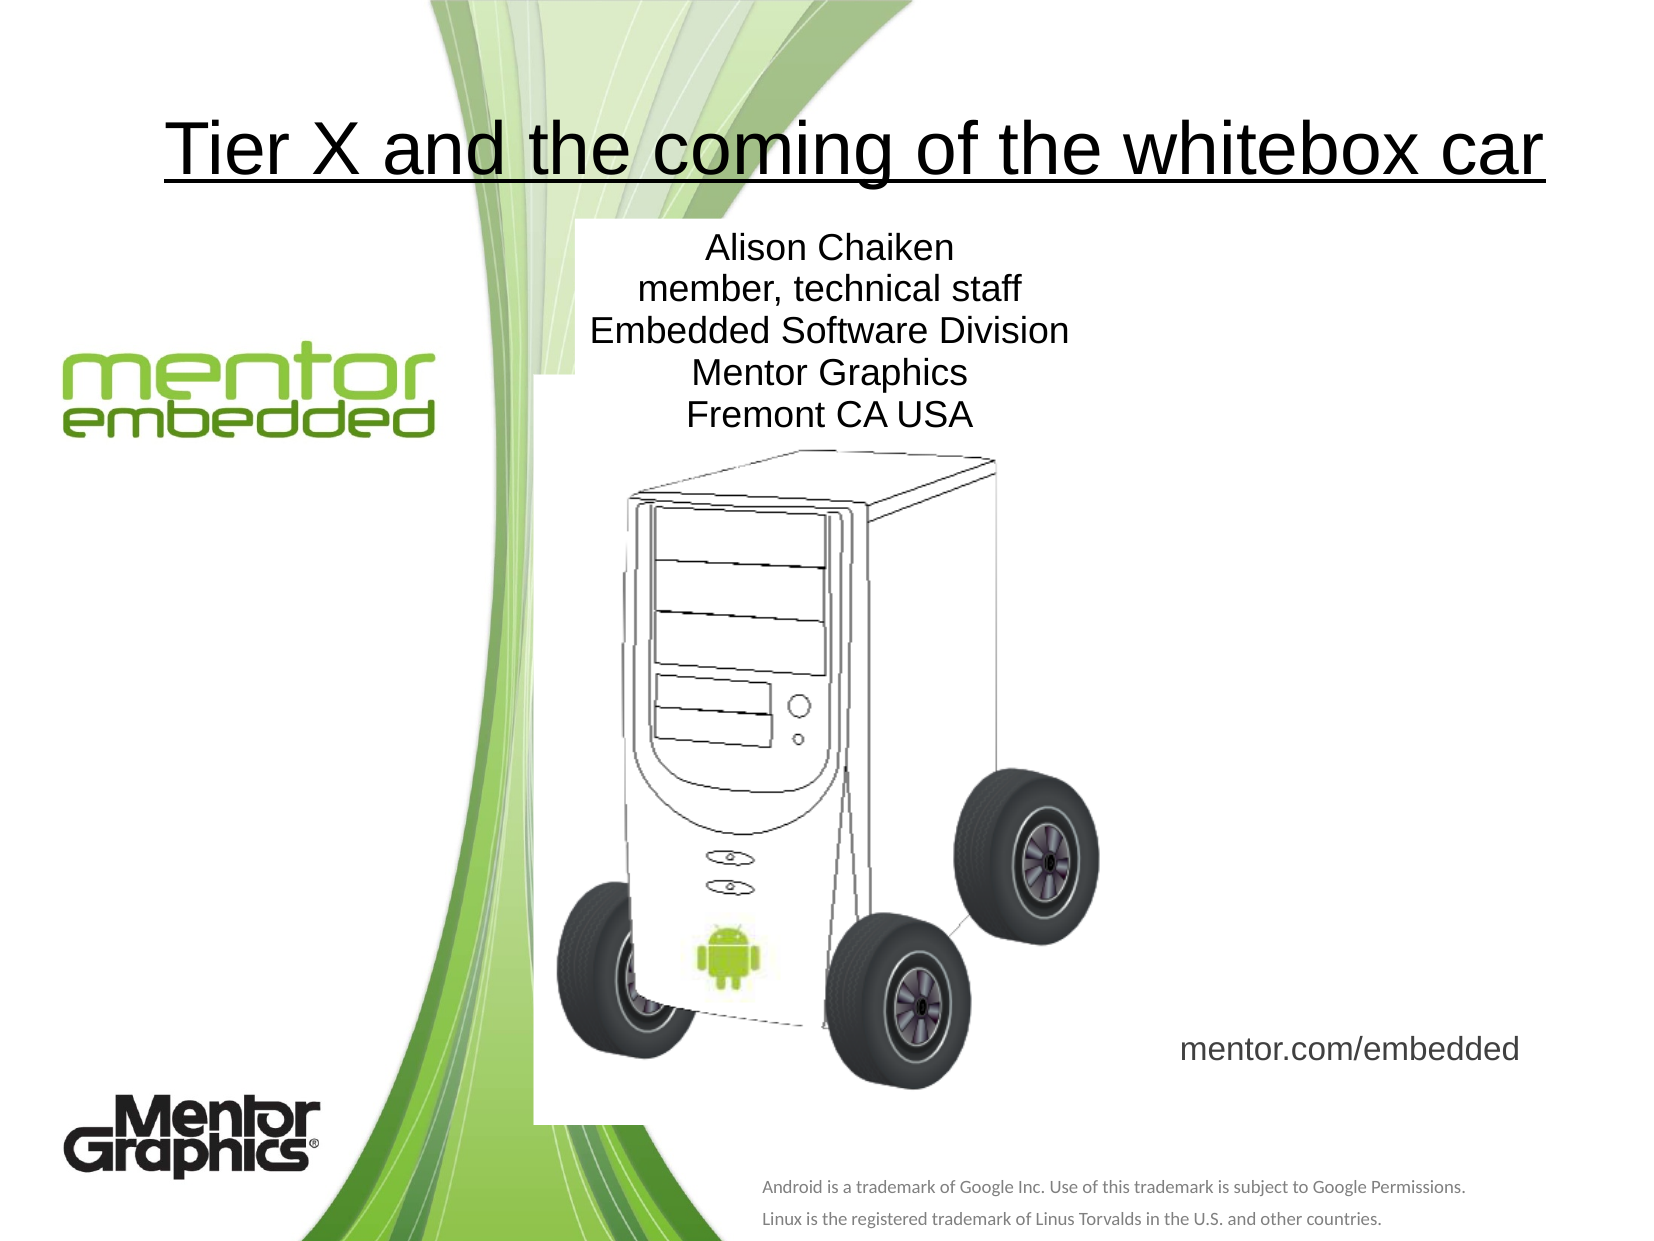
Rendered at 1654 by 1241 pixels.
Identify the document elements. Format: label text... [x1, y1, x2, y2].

title Tier X and the coming of the whitebox car [105, 51, 1606, 247]
picture [0, 0, 1654, 1241]
text_box Alison Chaiken member, technical staff Embedded Software Division Mentor Graphics Fremont CA USA [574, 218, 1085, 444]
